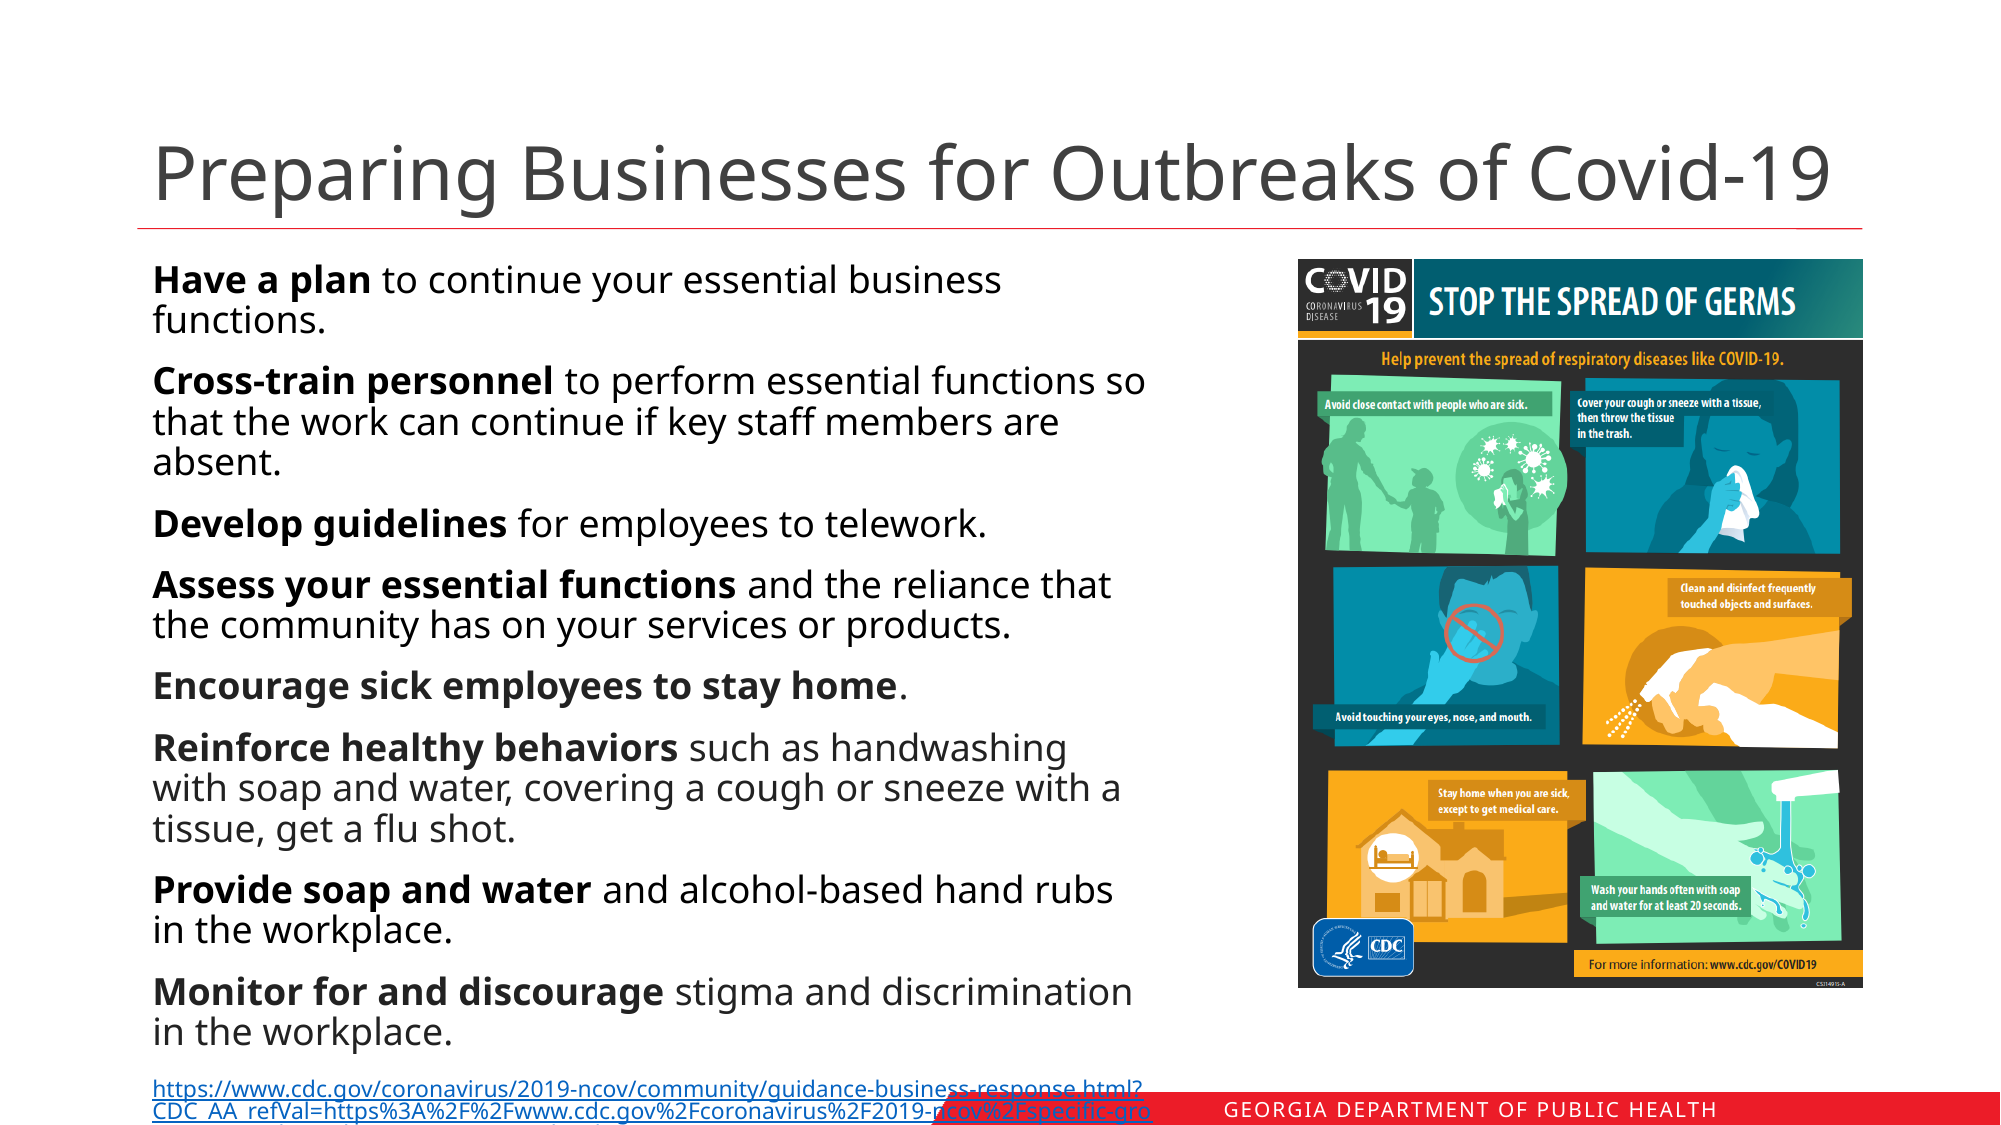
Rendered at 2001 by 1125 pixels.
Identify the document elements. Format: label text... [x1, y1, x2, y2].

picture [931, 1092, 1011, 1099]
list Have a plan to continue your essential business functions. Cross-train personnel to perform essential functions so that the work can continue if key staff members are absent. Develop guidelines for employees to telework. Assess your essential functions and the reliance that the community has on your services or products. Encourage sick employees to stay home. Reinforce healthy behaviors such as handwashing with soap and water, covering a cough or sneeze with a tissue, get a flu shot. Provide soap and water and alcohol-based hand rubs in the workplace. Monitor for and discourage stigma and discrimination in the workplace. https://www.cdc.gov/coronavirus/2019-ncov/community/guidance-business-response.html?CDC_AA_refVal=https%3A%2F%2Fwww.cdc.gov%2Fcoronavirus%2F2019-ncov%2Fspecific-groups%2Fguidance-business-response.html [137, 253, 1169, 982]
title Preparing Businesses for Outbreaks of Covid-19 [137, 128, 1863, 229]
picture [1298, 259, 1863, 988]
picture [1117, 1108, 1124, 1118]
picture [931, 1092, 2000, 1125]
picture [1041, 1108, 1048, 1118]
